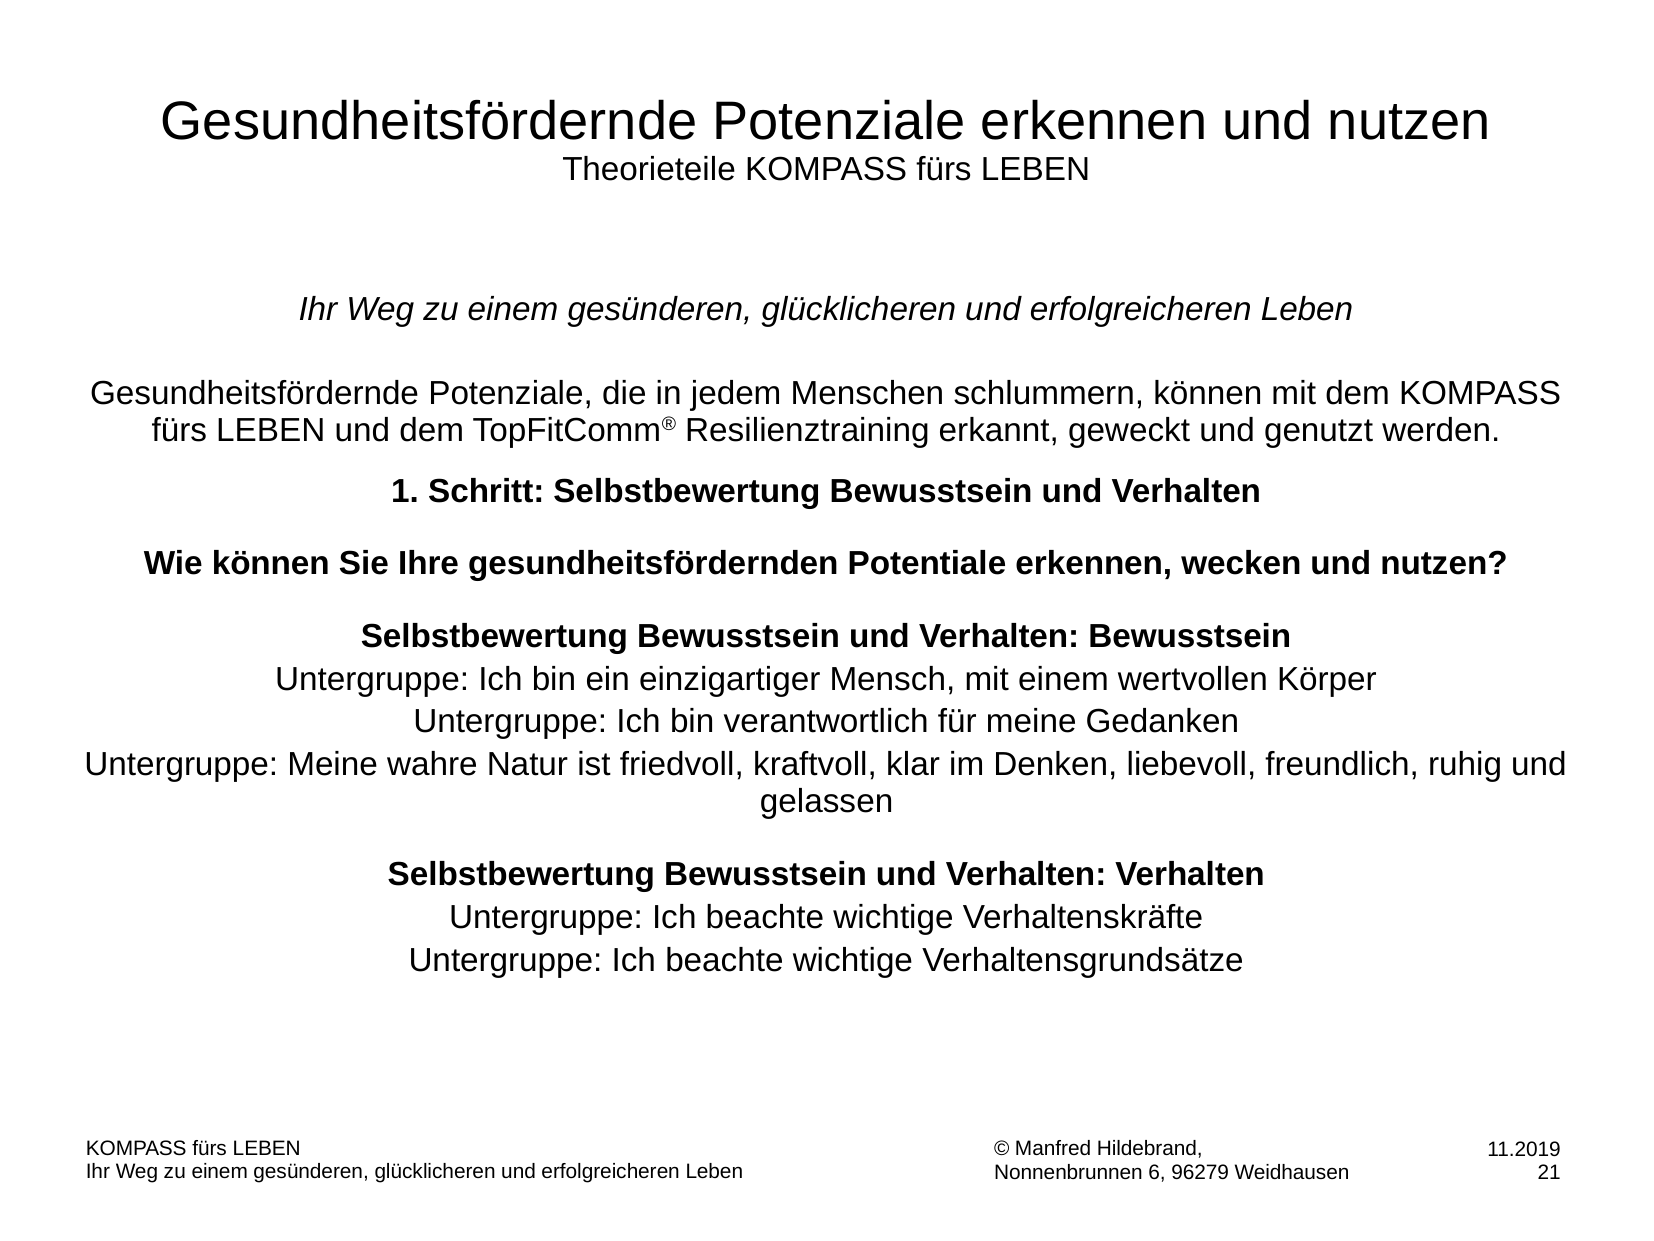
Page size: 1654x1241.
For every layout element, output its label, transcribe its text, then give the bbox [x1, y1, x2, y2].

list Ihr Weg zu einem gesünderen, glücklicheren und erfolgreicheren Leben Gesundheitsfördernde Potenziale, die in jedem Menschen schlummern, können mit dem KOMPASS fürs LEBEN und dem TopFitComm® Resilienztraining erkannt, geweckt und genutzt werden. 1. Schritt: Selbstbewertung Bewusstsein und Verhalten Wie können Sie Ihre gesundheitsfördernden Potentiale erkennen, wecken und nutzen? Selbstbewertung Bewusstsein und Verhalten: Bewusstsein Untergruppe: Ich bin ein einzigartiger Mensch, mit einem wertvollen Körper Untergruppe: Ich bin verantwortlich für meine Gedanken Untergruppe: Meine wahre Natur ist friedvoll, kraftvoll, klar im Denken, liebevoll, freundlich, ruhig und gelassen Selbstbewertung Bewusstsein und Verhalten: Verhalten Untergruppe: Ich beachte wichtige Verhaltenskräfte Untergruppe: Ich beachte wichtige Verhaltensgrundsätze [82, 290, 1571, 1066]
title Gesundheitsfördernde Potenziale erkennen und nutzen Theorieteile KOMPASS fürs LEBEN [82, 49, 1571, 257]
text_box KOMPASS fürs LEBEN Ihr Weg zu einem gesünderen, glücklicheren und erfolgreicheren Leben [70, 1118, 964, 1202]
text_box 11.2019 21 [1405, 1118, 1576, 1203]
text_box © Manfred Hildebrand, Nonnenbrunnen 6, 96279 Weidhausen [979, 1118, 1389, 1203]
